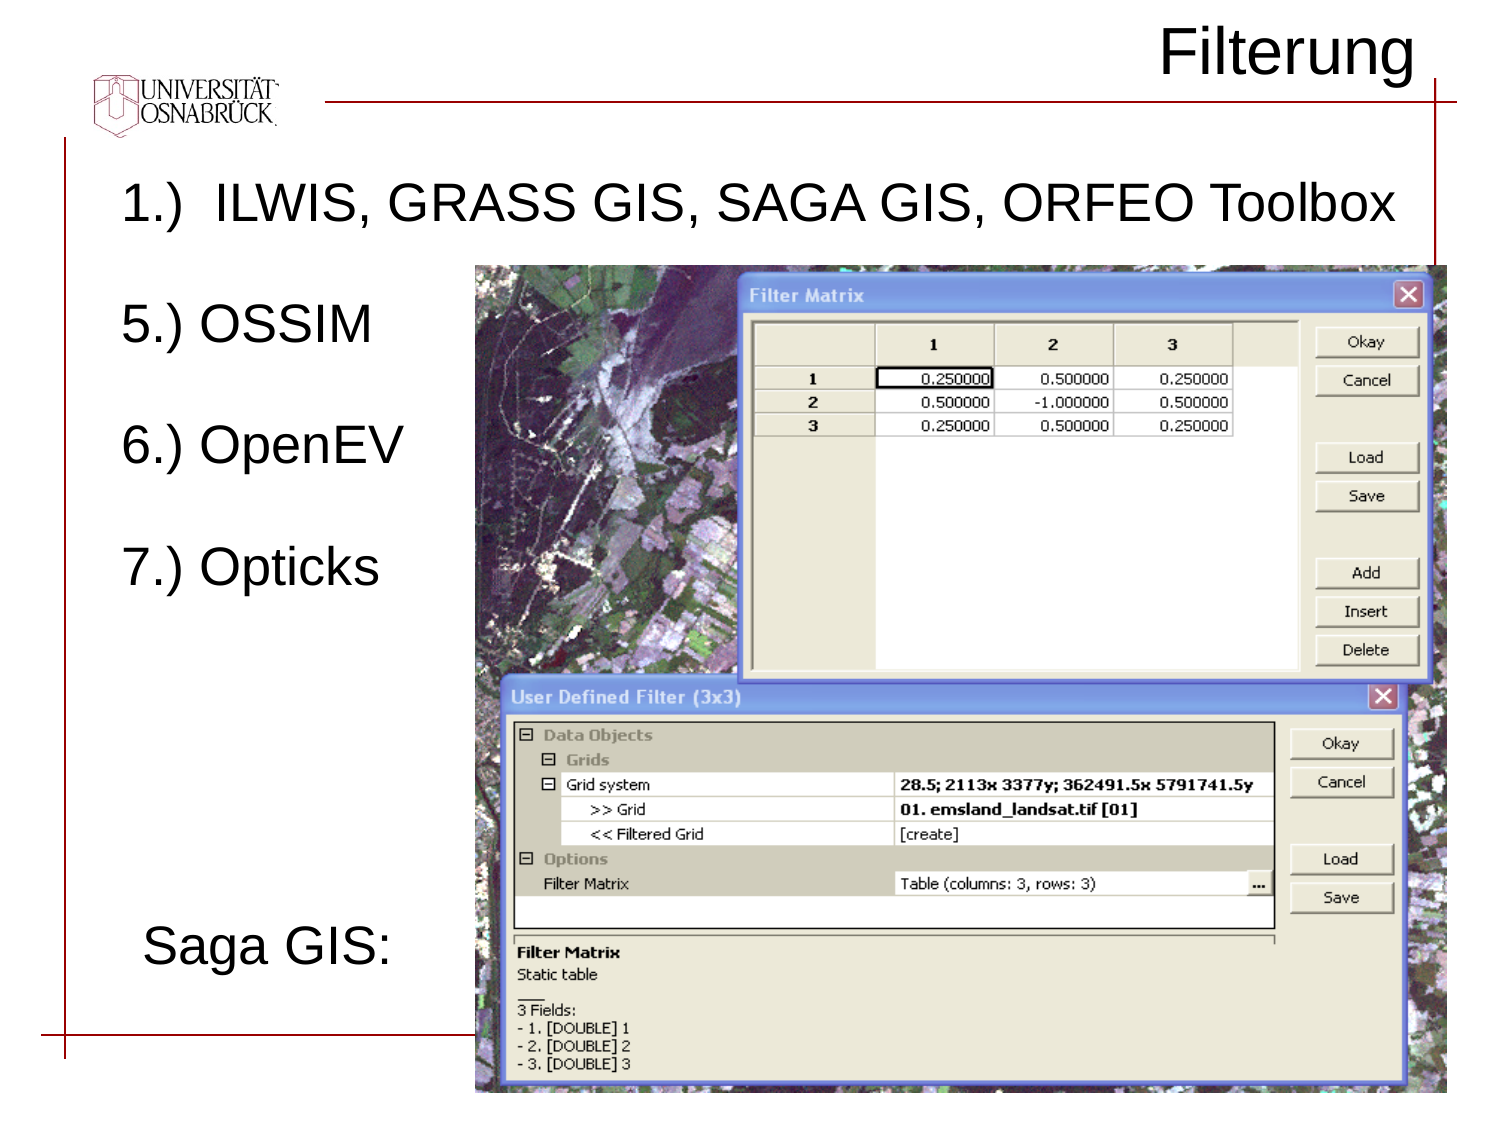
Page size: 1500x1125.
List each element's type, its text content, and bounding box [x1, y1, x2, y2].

picture [475, 916, 1447, 1093]
subtitle 1.) ILWIS, GRASS GIS, SAGA GIS, ORFEO Toolbox 5.) OSSIM 6.) OpenEV 7.) Opticks [96, 172, 1447, 916]
picture [93, 75, 279, 138]
title Filterung [290, 13, 1418, 89]
text_box Saga GIS: [118, 915, 443, 1023]
